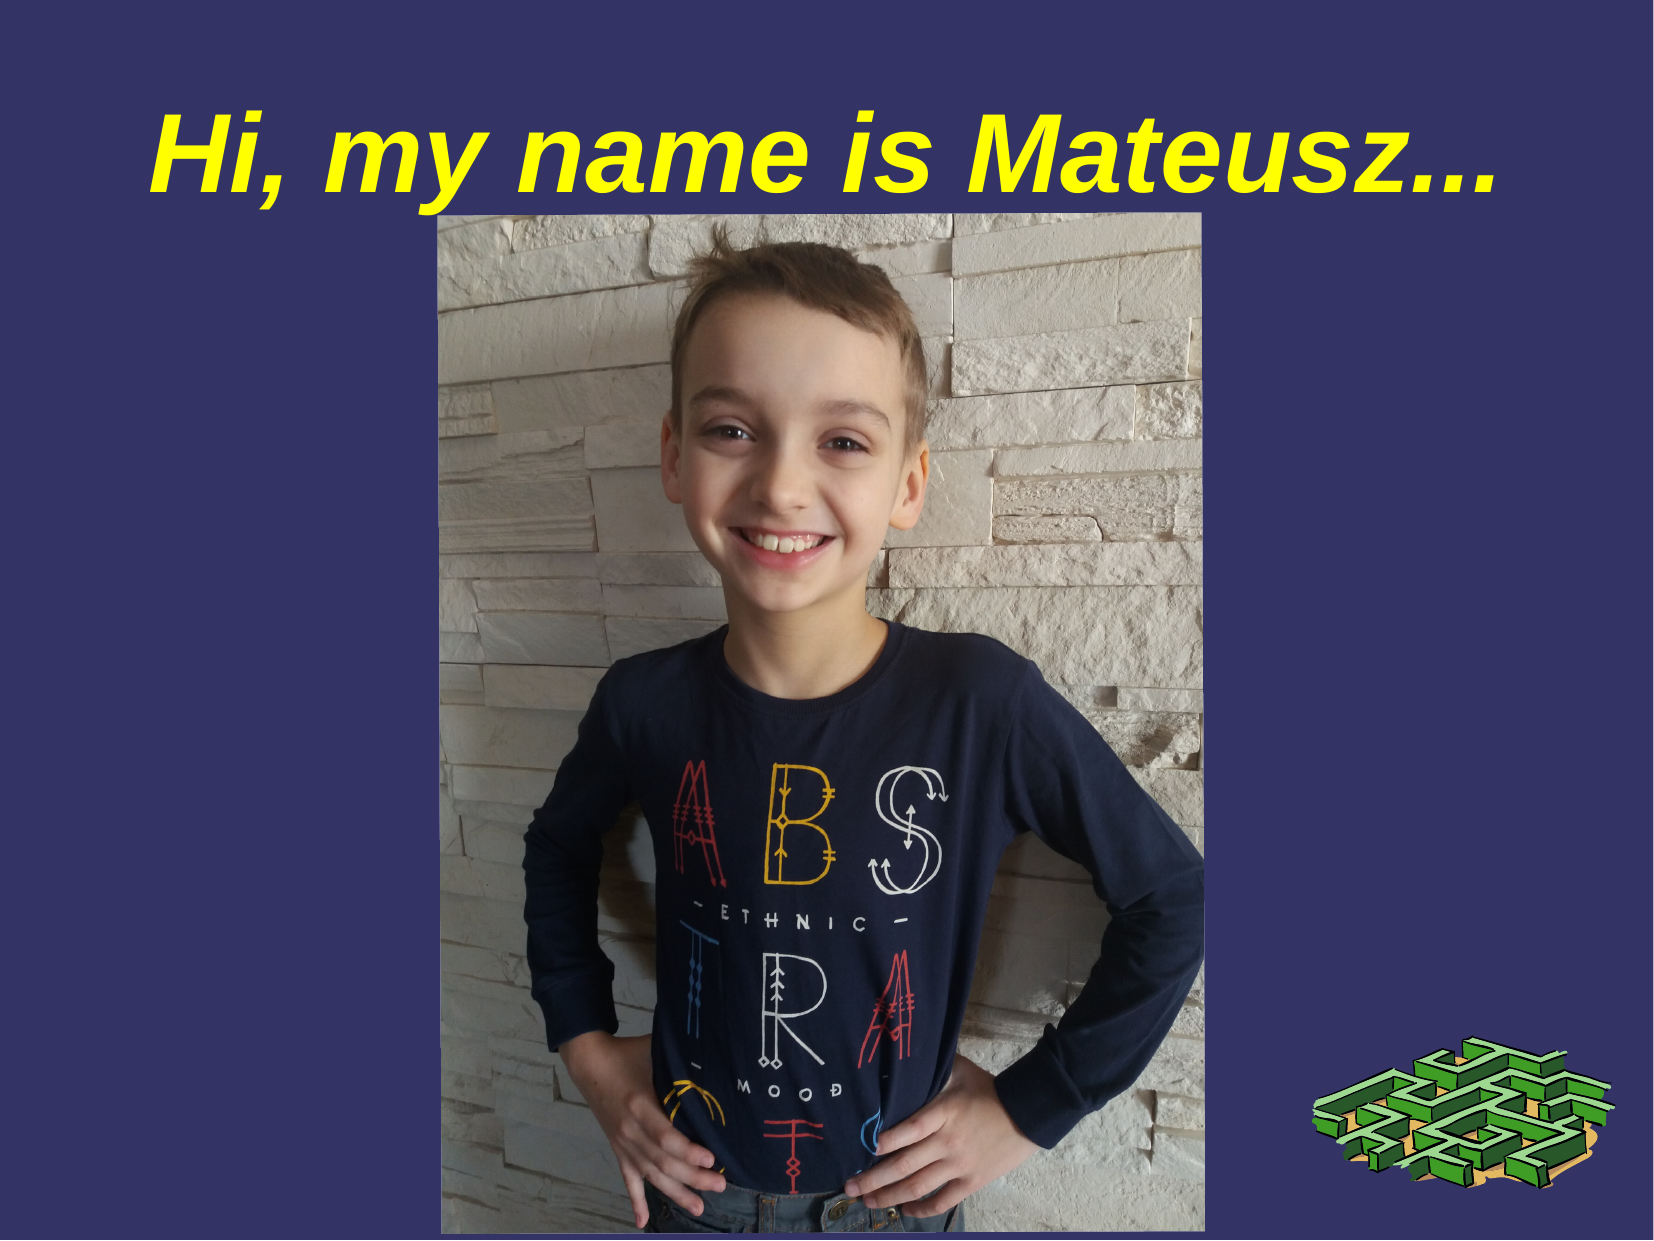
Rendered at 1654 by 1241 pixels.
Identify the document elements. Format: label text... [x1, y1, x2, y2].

picture [437, 212, 1205, 1234]
title Hi, my name is Mateusz... [82, 49, 1571, 257]
